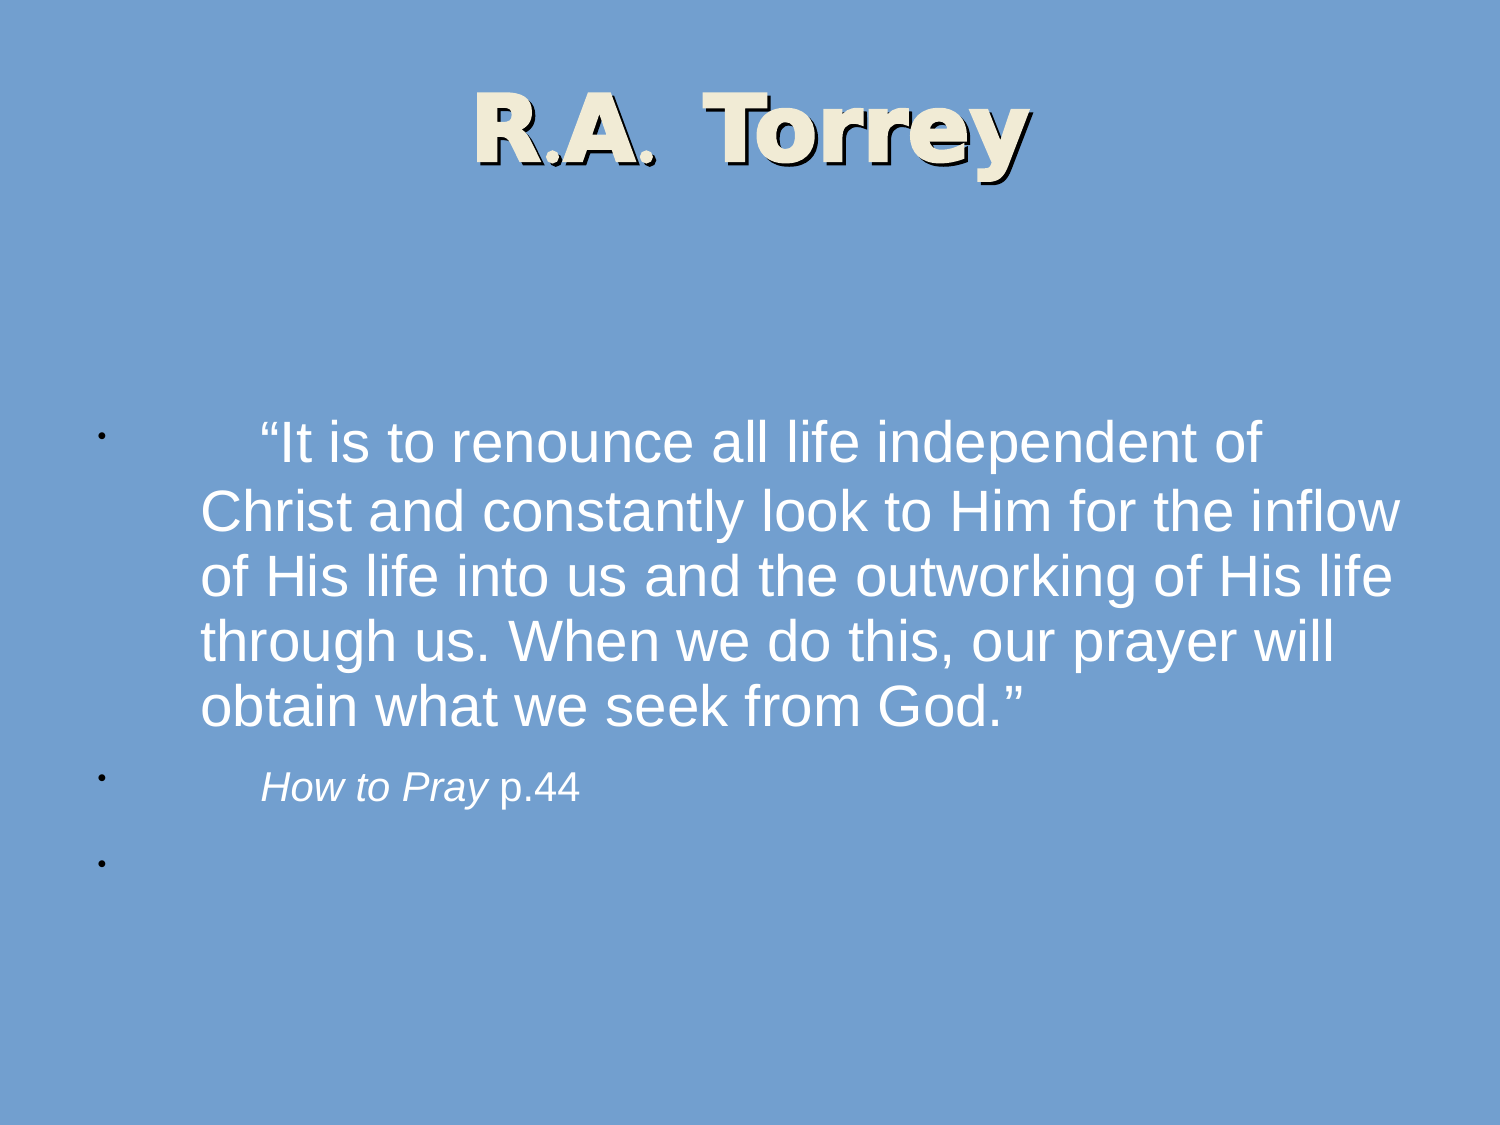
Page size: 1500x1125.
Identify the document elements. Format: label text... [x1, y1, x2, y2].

list “It is to renounce all life independent of Christ and constantly look to Him for the inflow of His life into us and the outworking of His life through us. When we do this, our prayer will obtain what we seek from God.” How to Pray p.44 [75, 399, 1426, 1125]
title R.A. Torrey [75, 44, 1426, 233]
